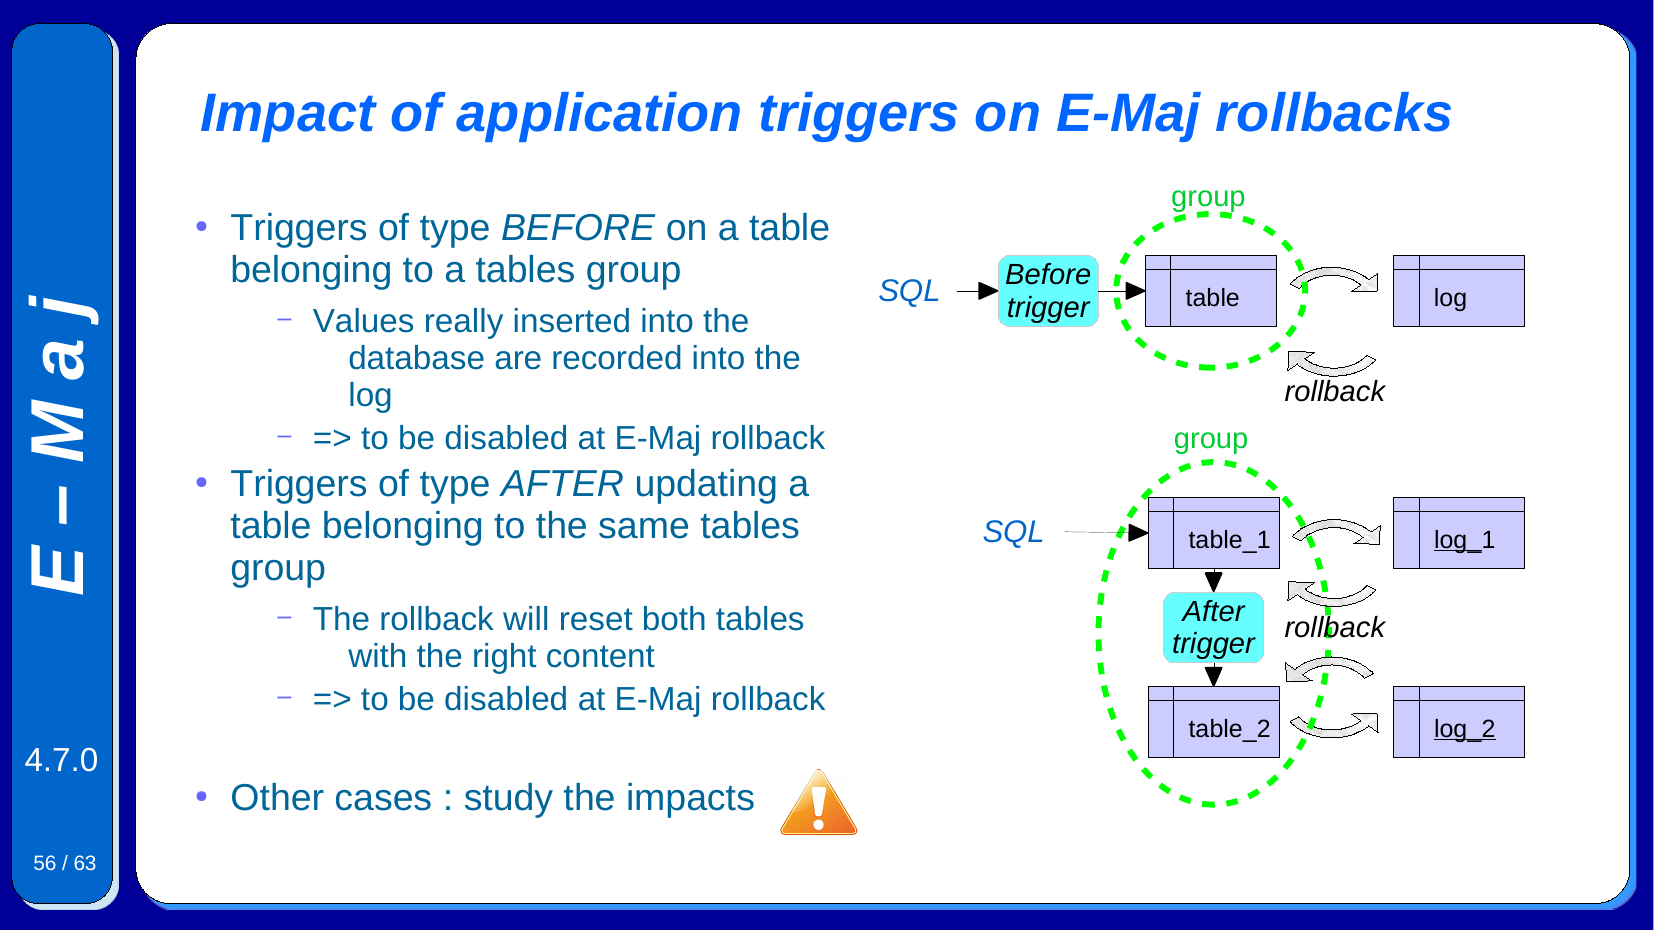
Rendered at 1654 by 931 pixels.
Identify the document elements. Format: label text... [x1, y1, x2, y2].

text_box [1290, 267, 1378, 292]
text_box [1285, 656, 1374, 682]
text_box rollback [1269, 603, 1401, 652]
text_box table [1145, 255, 1277, 327]
text_box SQL [862, 266, 957, 316]
text_box Before trigger [998, 255, 1099, 327]
text_box group [1159, 414, 1264, 463]
text_box rollback [1269, 367, 1401, 416]
picture [767, 753, 871, 857]
text_box [1288, 351, 1324, 367]
text_box log_2 [1393, 686, 1525, 758]
text_box log [1393, 255, 1525, 327]
title Impact of application triggers on E-Maj rollbacks [200, 34, 1575, 191]
text_box log_1 [1393, 497, 1525, 569]
text_box table_2 [1148, 686, 1280, 758]
list Triggers of type BEFORE on a table belonging to a tables group Values really inserted into the database are recorded into the log => to be disabled at E-Maj rollback Triggers of type AFTER updating a table belonging to the same tables group The rollback will reset both tables with the right content => to be disabled at E-Maj rollback Other cases : study the impacts [177, 206, 851, 840]
text_box [1290, 713, 1379, 738]
text_box group [1156, 172, 1261, 221]
text_box table_1 [1148, 497, 1280, 569]
text_box [1292, 519, 1381, 545]
text_box After trigger [1163, 592, 1264, 663]
text_box [1287, 581, 1376, 603]
text_box [1344, 355, 1376, 367]
text_box SQL [962, 507, 1065, 557]
